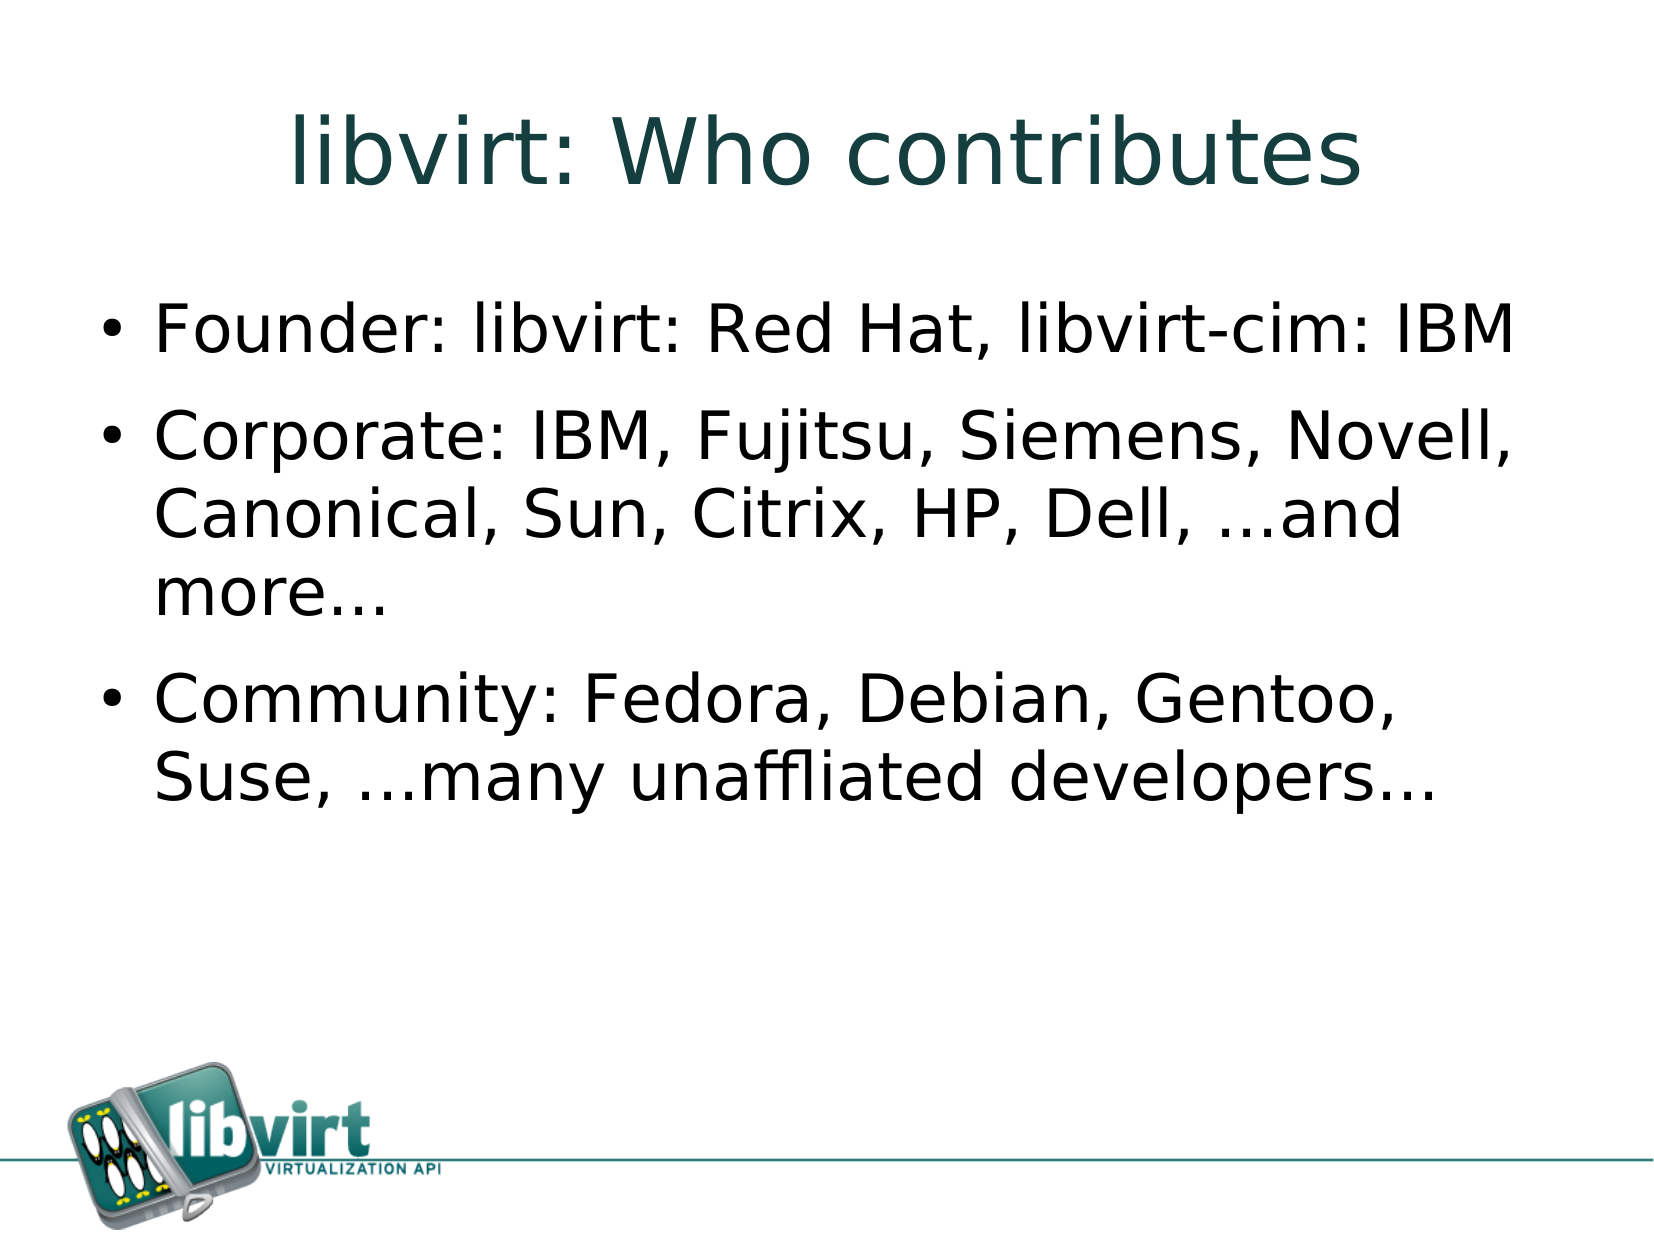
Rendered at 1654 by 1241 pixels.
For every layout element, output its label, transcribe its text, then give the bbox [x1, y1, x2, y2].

list Founder: libvirt: Red Hat, libvirt-cim: IBM Corporate: IBM, Fujitsu, Siemens, Novell, Canonical, Sun, Citrix, HP, Dell, ...and more... Community: Fedora, Debian, Gentoo, Suse, ...many unaffliated developers... [82, 290, 1571, 1062]
picture [0, 1062, 1654, 1230]
title libvirt: Who contributes [82, 49, 1571, 257]
